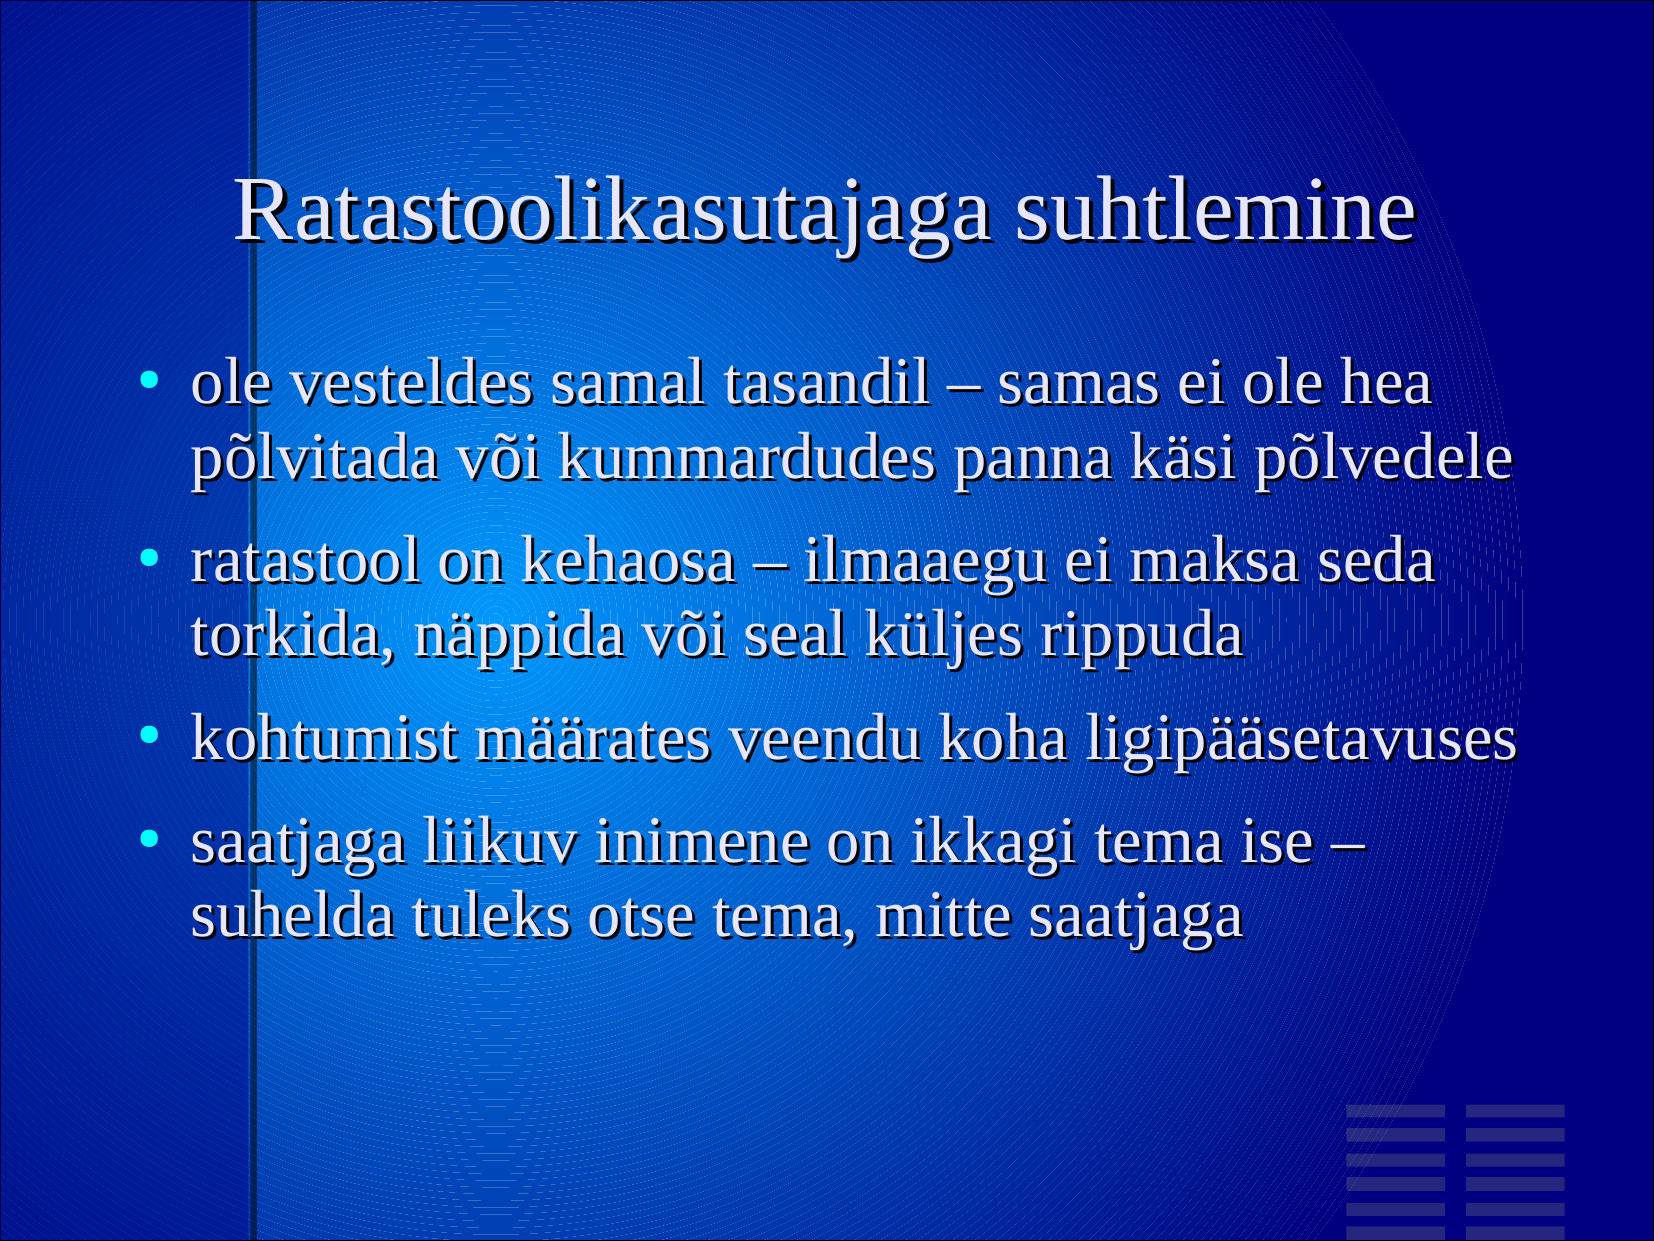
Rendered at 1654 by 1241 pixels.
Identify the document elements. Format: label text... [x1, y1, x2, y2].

title Ratastoolikasutajaga suhtlemine [119, 112, 1533, 305]
list ole vesteldes samal tasandil – samas ei ole hea põlvitada või kummardudes panna käsi põlvedele ratastool on kehaosa – ilmaaegu ei maksa seda torkida, näppida või seal küljes rippuda kohtumist määrates veendu koha ligipääsetavuses saatjaga liikuv inimene on ikkagi tema ise – suhelda tuleks otse tema, mitte saatjaga [119, 344, 1533, 1149]
